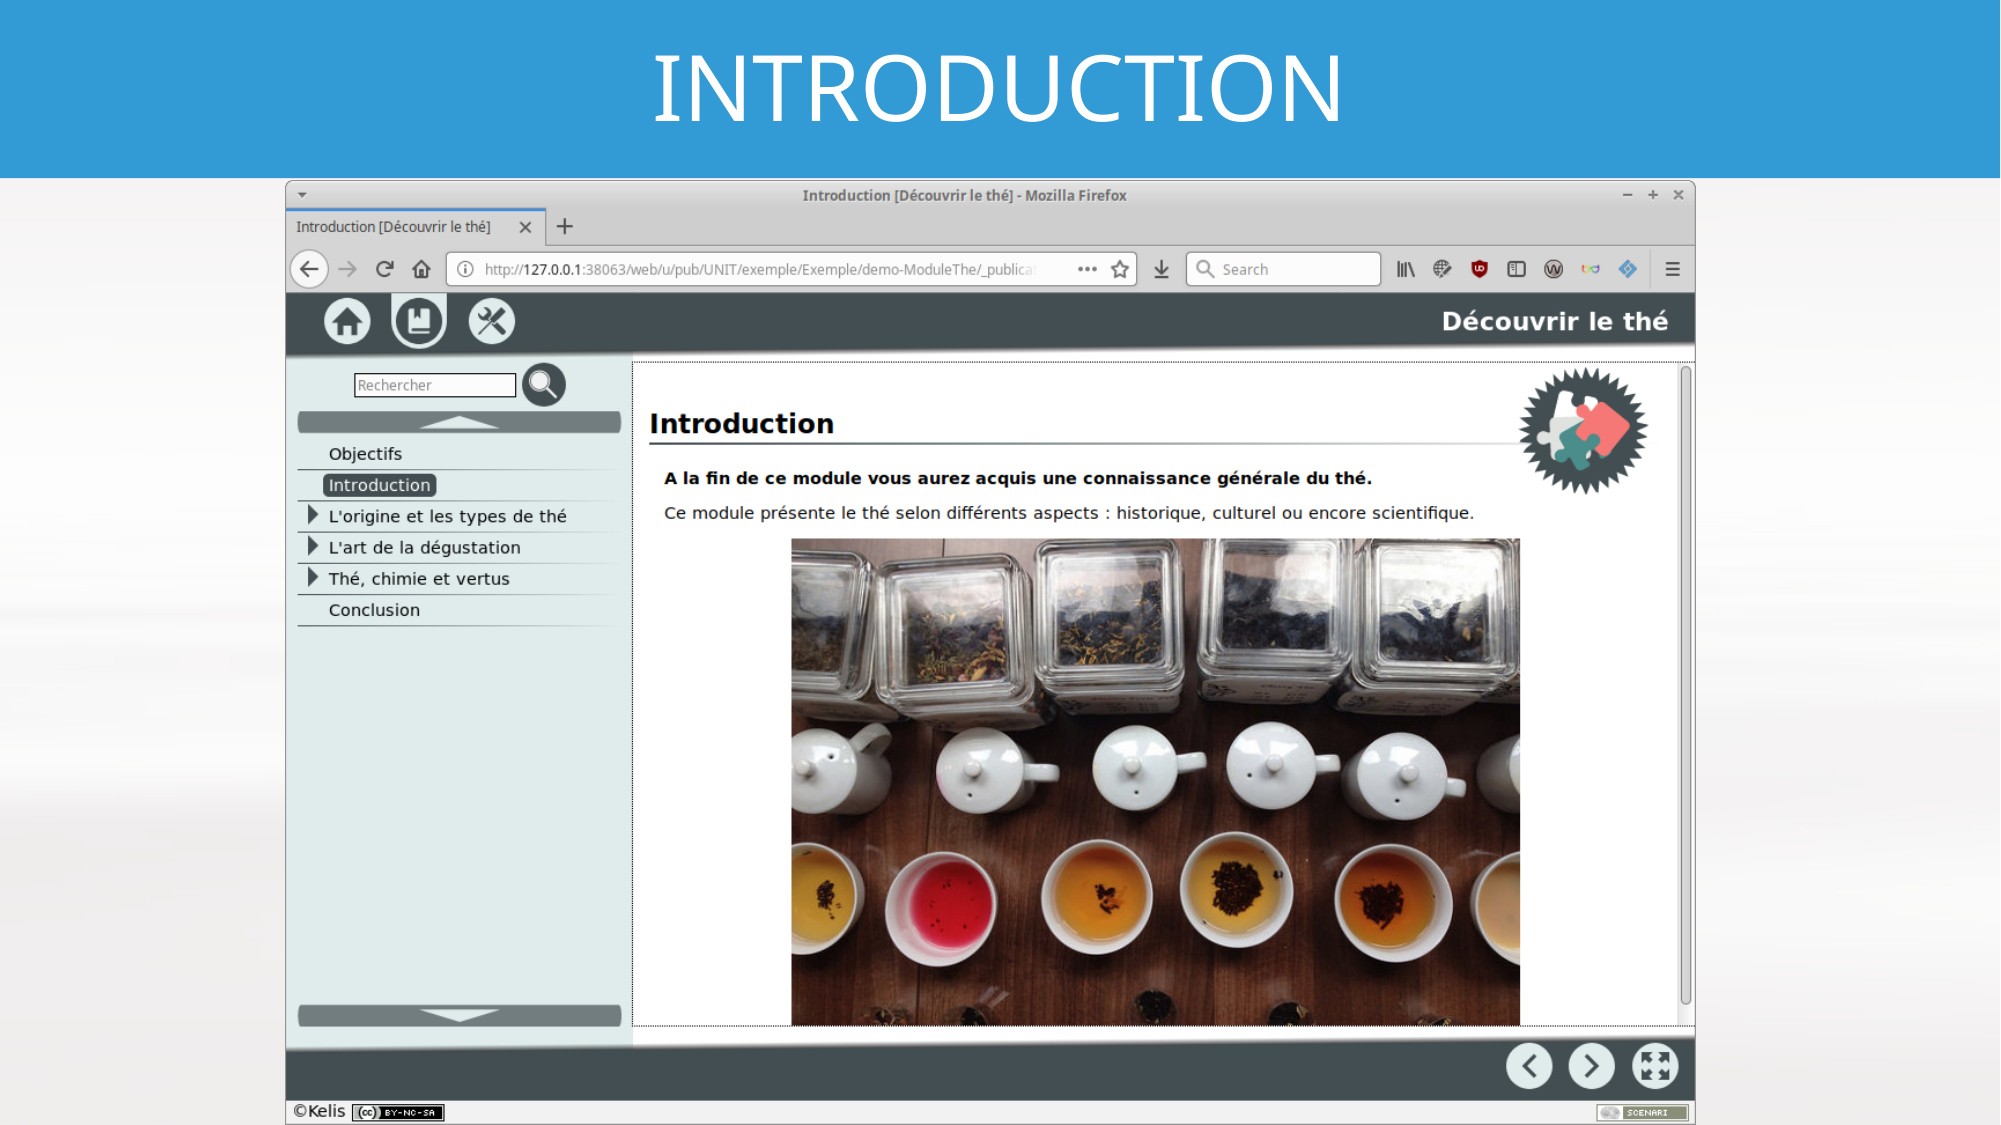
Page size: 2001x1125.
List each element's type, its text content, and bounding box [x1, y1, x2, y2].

picture [285, 180, 1696, 1125]
text_box Introduction [0, 0, 2000, 173]
